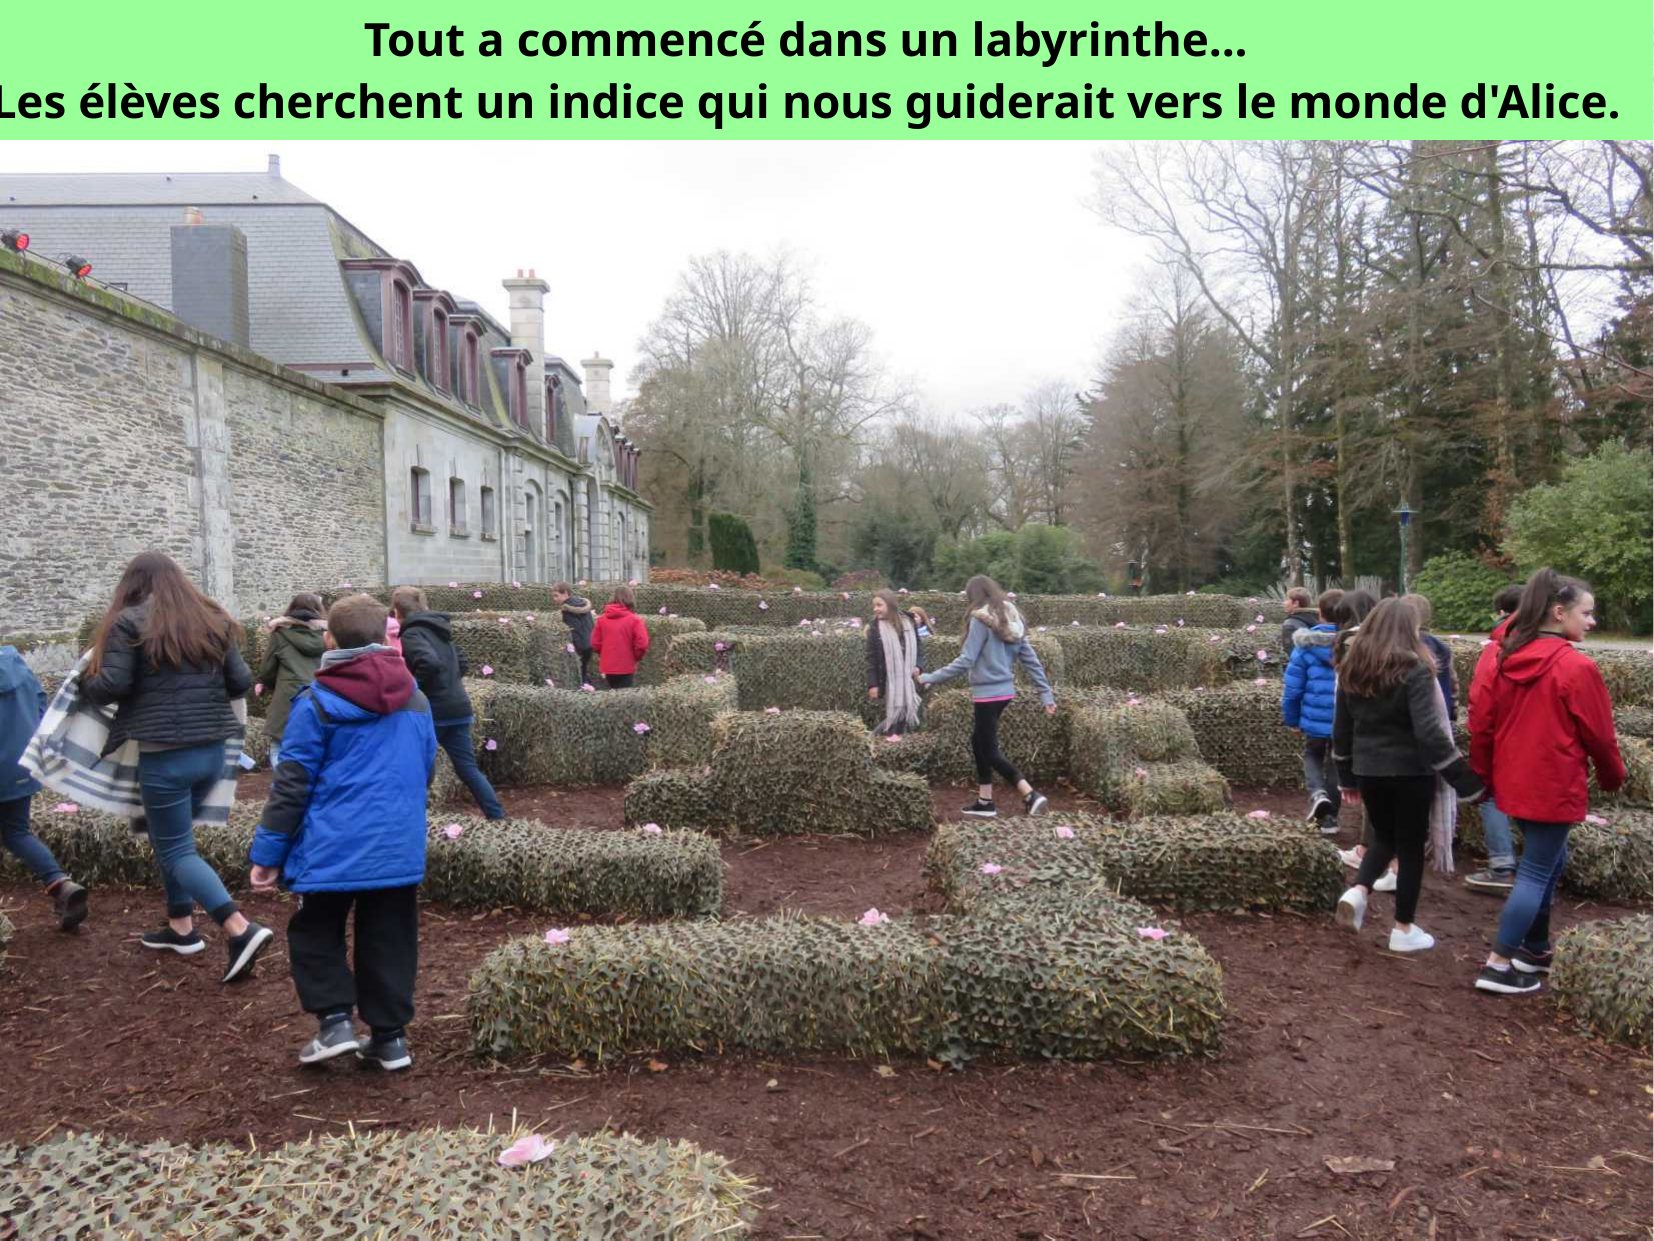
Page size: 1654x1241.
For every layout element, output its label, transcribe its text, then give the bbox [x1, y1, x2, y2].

picture [0, 140, 1654, 1241]
text_box Tout a commencé dans un labyrinthe... Les élèves cherchent un indice qui nous guiderait vers le monde d'Alice. [0, 0, 1654, 130]
